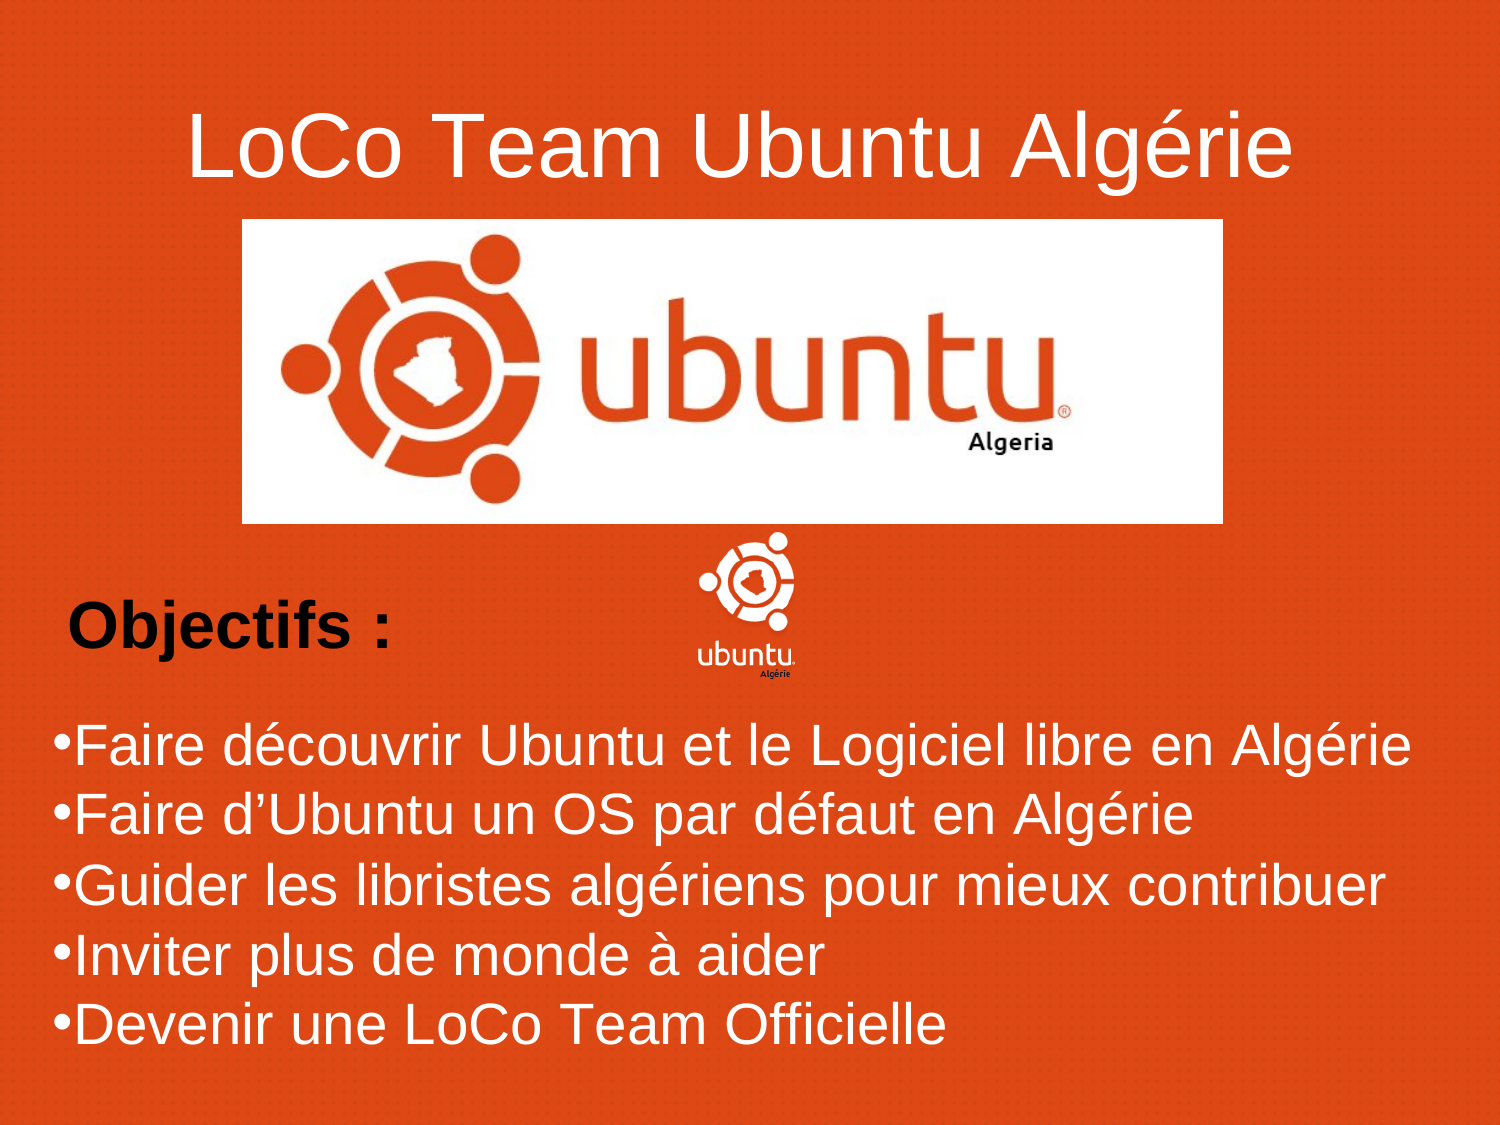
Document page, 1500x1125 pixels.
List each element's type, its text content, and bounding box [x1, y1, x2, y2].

text_box LoCo Team Ubuntu Algérie [171, 78, 1447, 204]
picture [0, 0, 1500, 1125]
text_box Faire découvrir Ubuntu et le Logiciel libre en Algérie Faire d’Ubuntu un OS par défaut en Algérie Guider les libristes algériens pour mieux contribuer Inviter plus de monde à aider Devenir une LoCo Team Officielle [38, 698, 1500, 1065]
text_box Objectifs : [53, 574, 409, 670]
